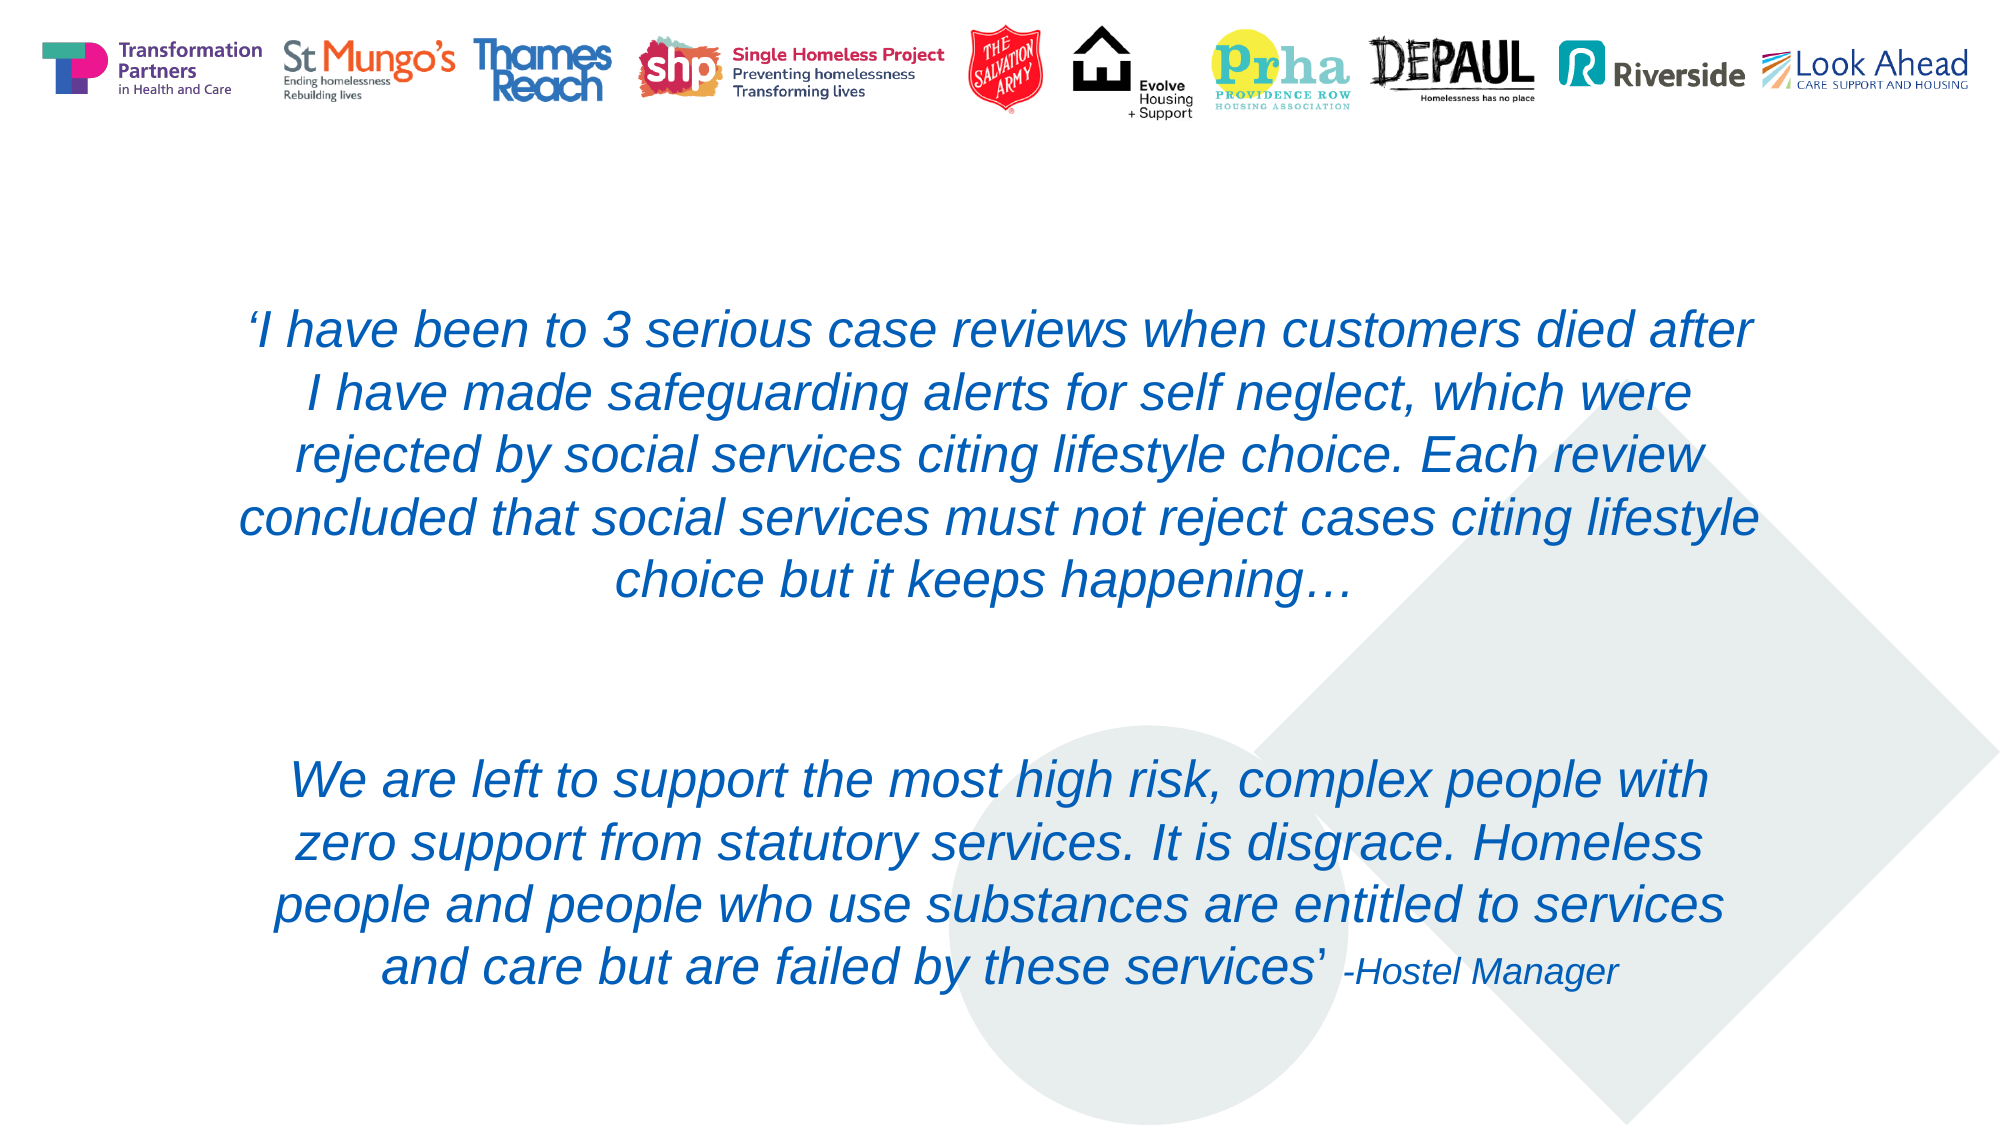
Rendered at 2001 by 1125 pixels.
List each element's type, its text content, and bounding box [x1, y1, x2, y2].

picture [965, 21, 1046, 121]
picture [1363, 32, 1543, 110]
picture [1550, 36, 1976, 104]
picture [467, 32, 624, 110]
text_box ‘I have been to 3 serious case reviews when customers died after I have made safeguarding alerts for self neglect, which were rejected by social services citing lifestyle choice. Each review concluded that social services must not reject cases citing lifestyle choice but it keeps happening… We are left to support the most high risk, complex people with zero support from statutory services. It is disgrace. Homeless people and people who use substances are entitled to services and care but are failed by these services’ -Hostel Manager [127, 280, 1873, 1018]
picture [1065, 21, 1195, 121]
picture [630, 31, 953, 112]
picture [275, 32, 461, 110]
picture [1202, 25, 1356, 117]
